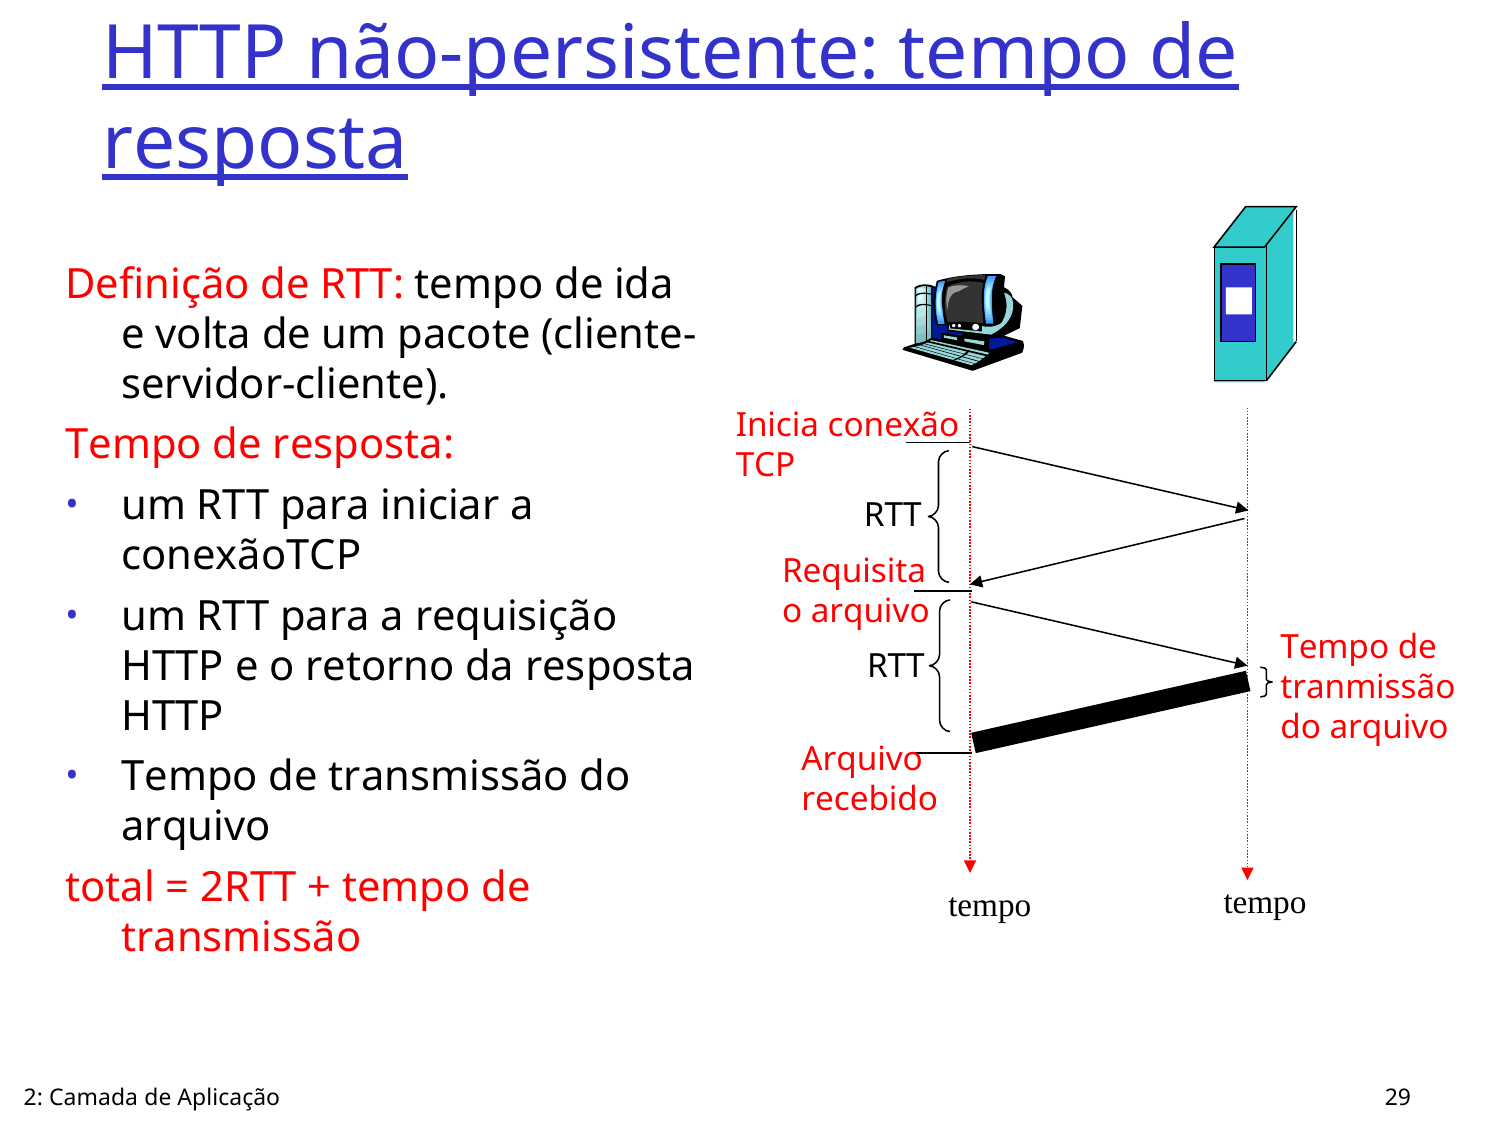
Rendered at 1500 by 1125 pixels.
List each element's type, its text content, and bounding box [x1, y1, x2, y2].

list Definição de RTT: tempo de ida e volta de um pacote (cliente-servidor-cliente). Tempo de resposta: um RTT para iniciar a conexãoTCP um RTT para a requisição HTTP e o retorno da resposta HTTP Tempo de transmissão do arquivo total = 2RTT + tempo de transmissão [50, 248, 722, 1028]
text_box Inicia conexão TCP [721, 395, 975, 491]
text_box Requisita o arquivo [767, 541, 945, 637]
text_box RTT [849, 485, 937, 541]
text_box tempo [1208, 872, 1322, 928]
text_box RTT [852, 636, 940, 693]
text_box [1214, 206, 1297, 383]
text_box Arquivo recebido [786, 729, 954, 826]
picture [902, 273, 1026, 371]
title HTTP não-persistente: tempo de resposta [87, 0, 1437, 192]
text_box Tempo de tranmissão do arquivo [1265, 617, 1471, 753]
text_box tempo [933, 875, 1047, 931]
